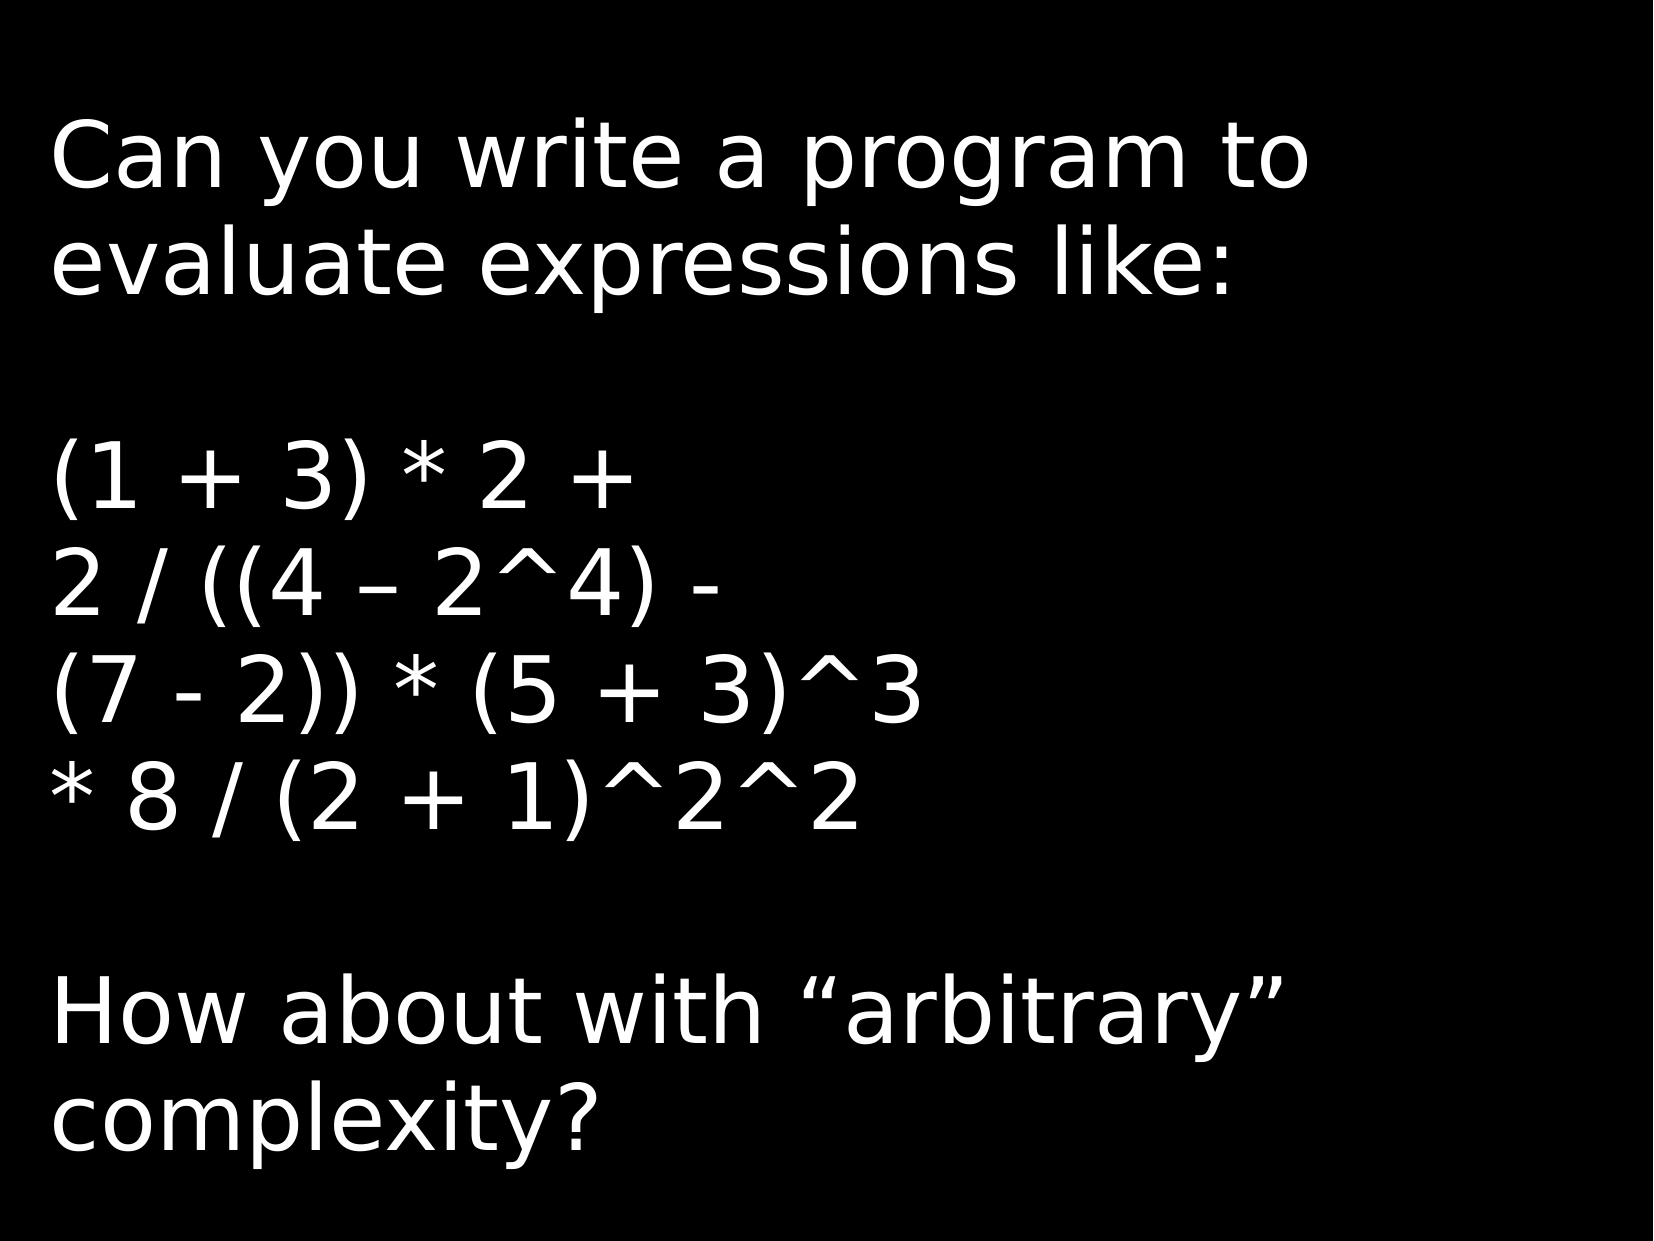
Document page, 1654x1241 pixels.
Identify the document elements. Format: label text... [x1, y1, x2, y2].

title Can you write a program to evaluate expressions like: (1 + 3) * 2 + 2 / ((4 – 2^4) - (7 - 2)) * (5 + 3)^3 * 8 / (2 + 1)^2^2 How about with “arbitrary” complexity? [49, 75, 1538, 1201]
